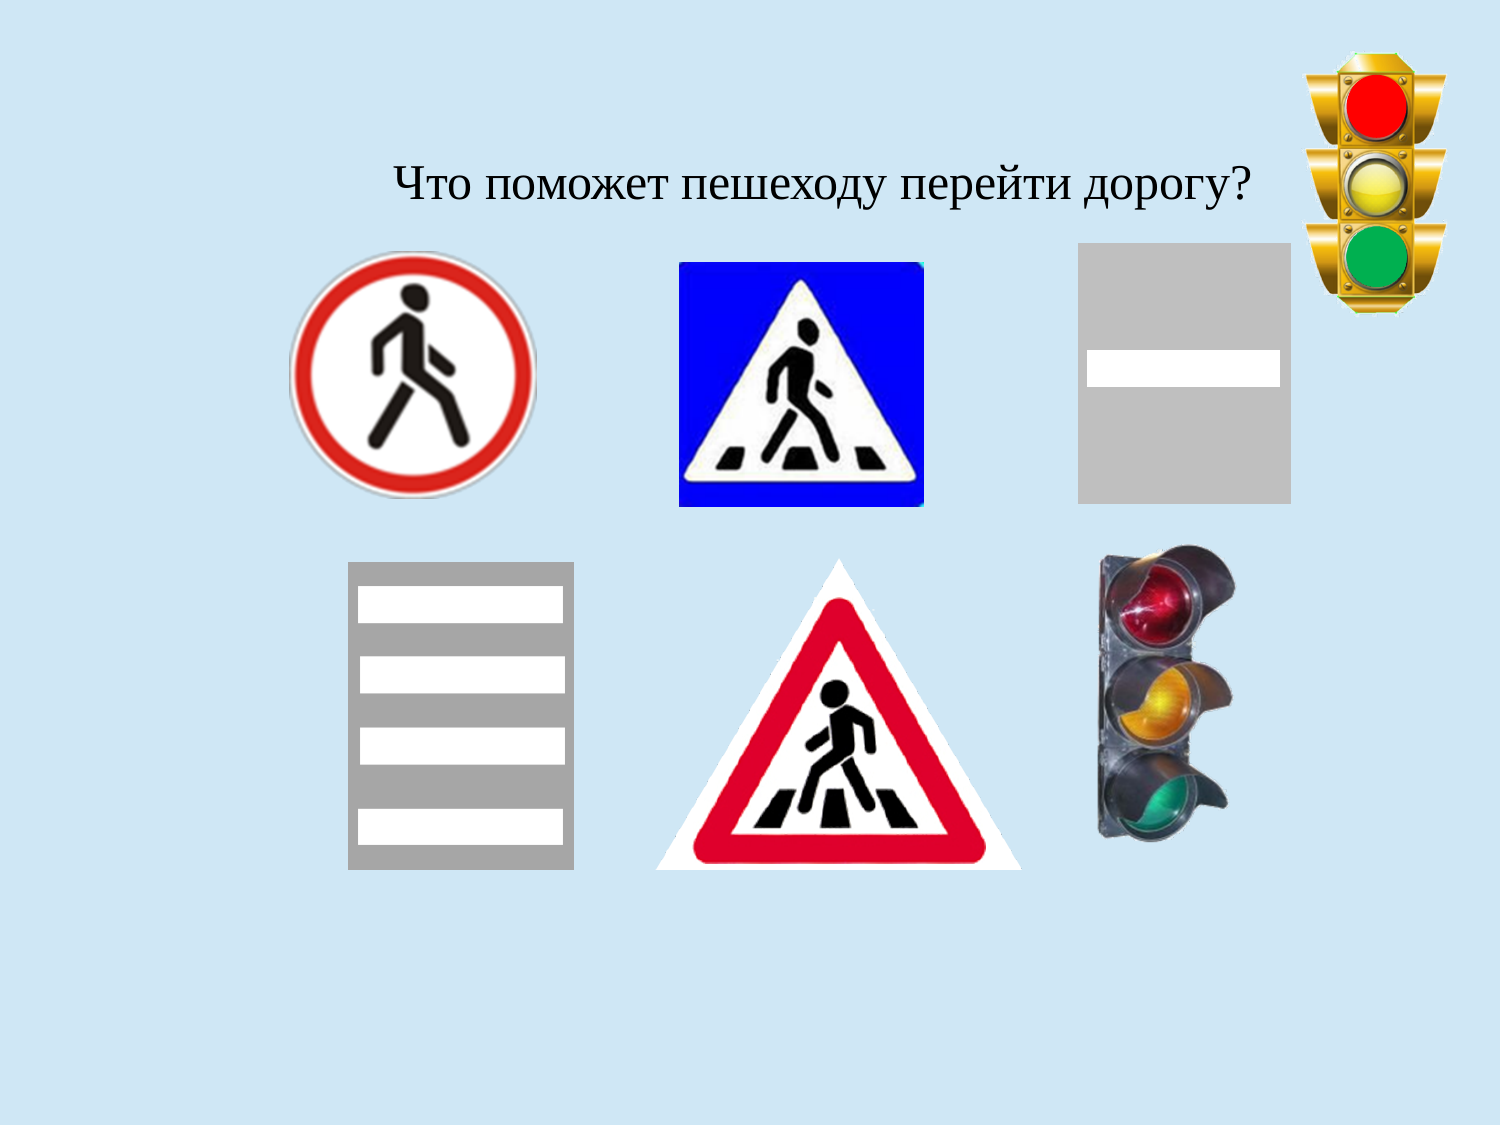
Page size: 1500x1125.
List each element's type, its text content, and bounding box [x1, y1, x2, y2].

picture [1293, 42, 1460, 319]
picture [1078, 538, 1271, 847]
picture [655, 558, 1022, 871]
picture [289, 251, 537, 499]
text_box Что поможет пешеходу перейти дорогу? [379, 142, 1293, 218]
picture [1078, 243, 1291, 504]
picture [679, 262, 924, 507]
text_box [1346, 74, 1407, 138]
picture [348, 562, 574, 870]
